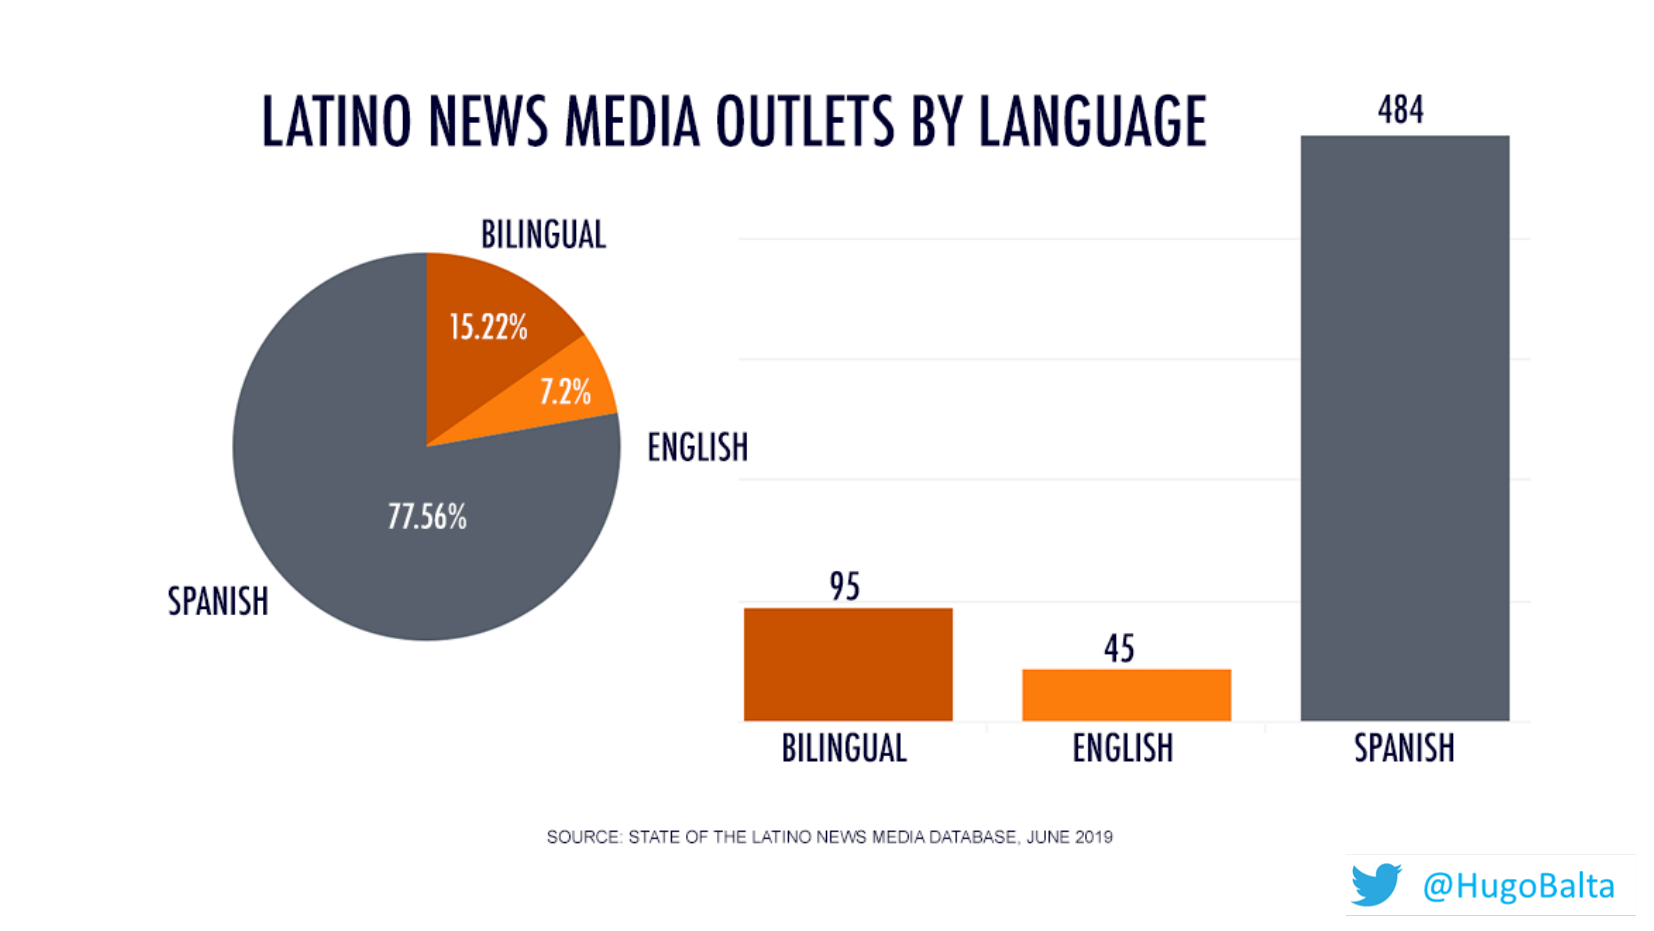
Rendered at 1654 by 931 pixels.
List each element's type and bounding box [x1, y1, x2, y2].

picture [121, 45, 1639, 931]
